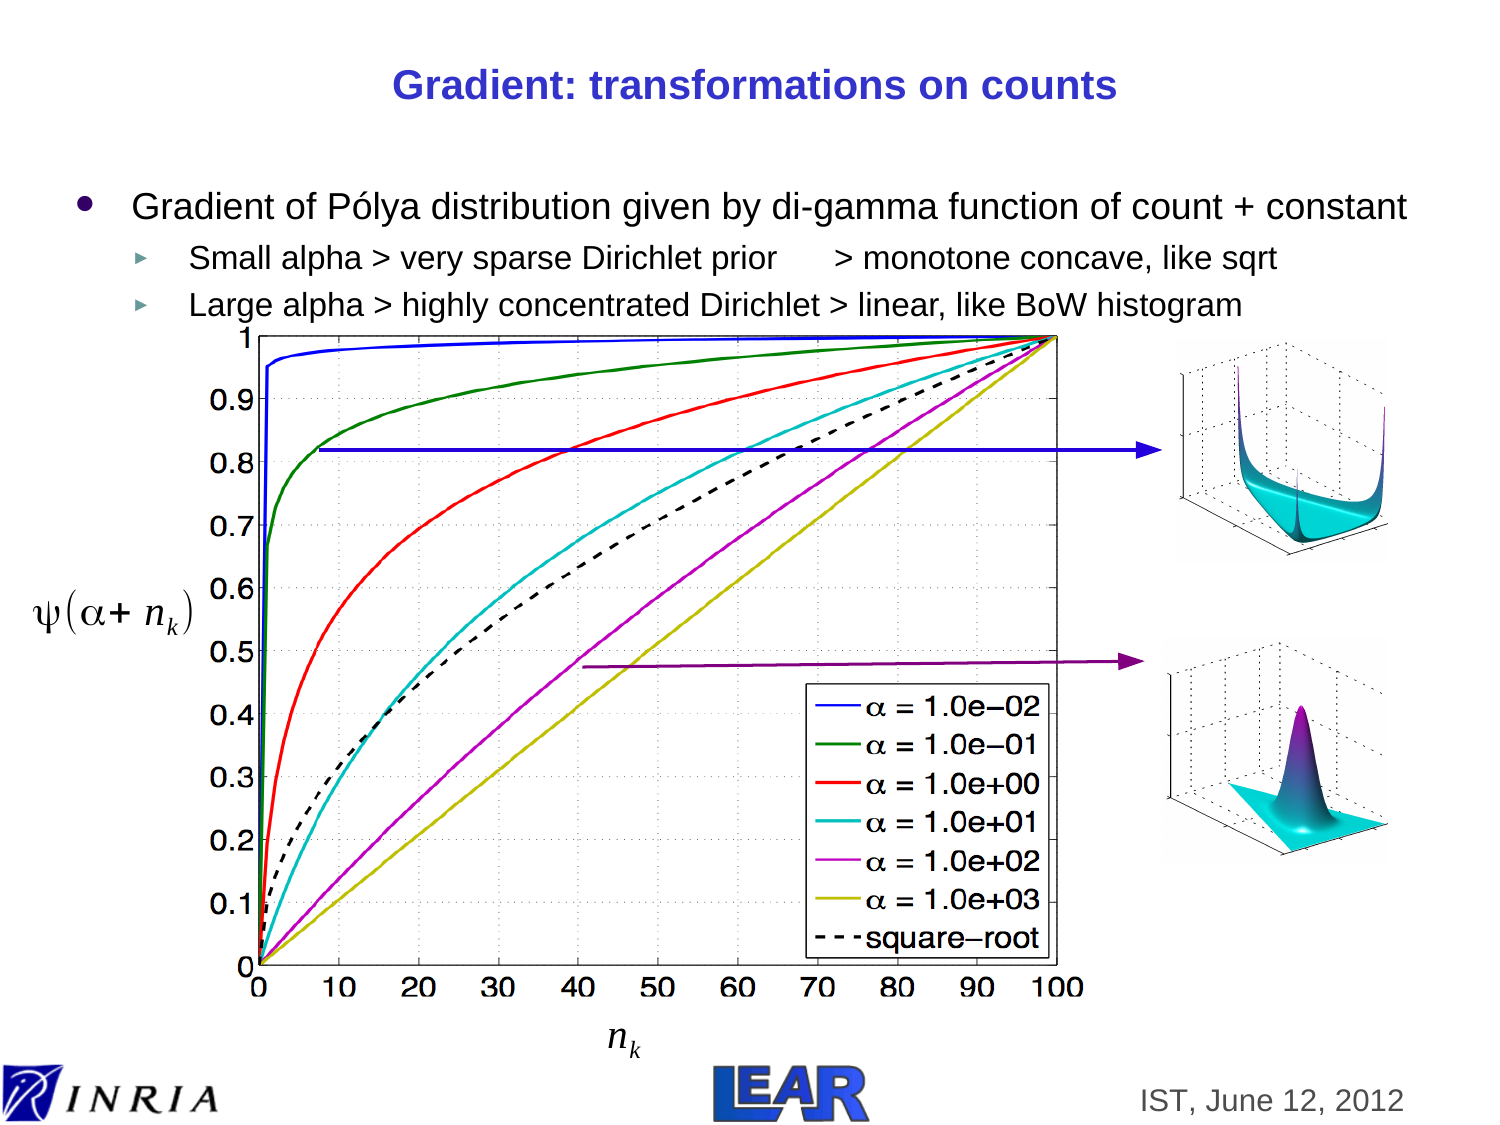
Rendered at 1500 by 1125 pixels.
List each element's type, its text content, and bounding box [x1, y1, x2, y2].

picture [1175, 337, 1388, 563]
list Gradient of Pólya distribution given by di-gamma function of count + constant Small alpha > very sparse Dirichlet prior > monotone concave, like sqrt Large alpha > highly concentrated Dirichlet > linear, like BoW histogram [75, 186, 1426, 1046]
picture [1162, 637, 1388, 863]
picture [0, 1050, 361, 1125]
chart [24, 587, 202, 641]
picture [709, 1063, 872, 1124]
chart [600, 1012, 647, 1065]
title Gradient: transformations on counts [51, 46, 1459, 123]
